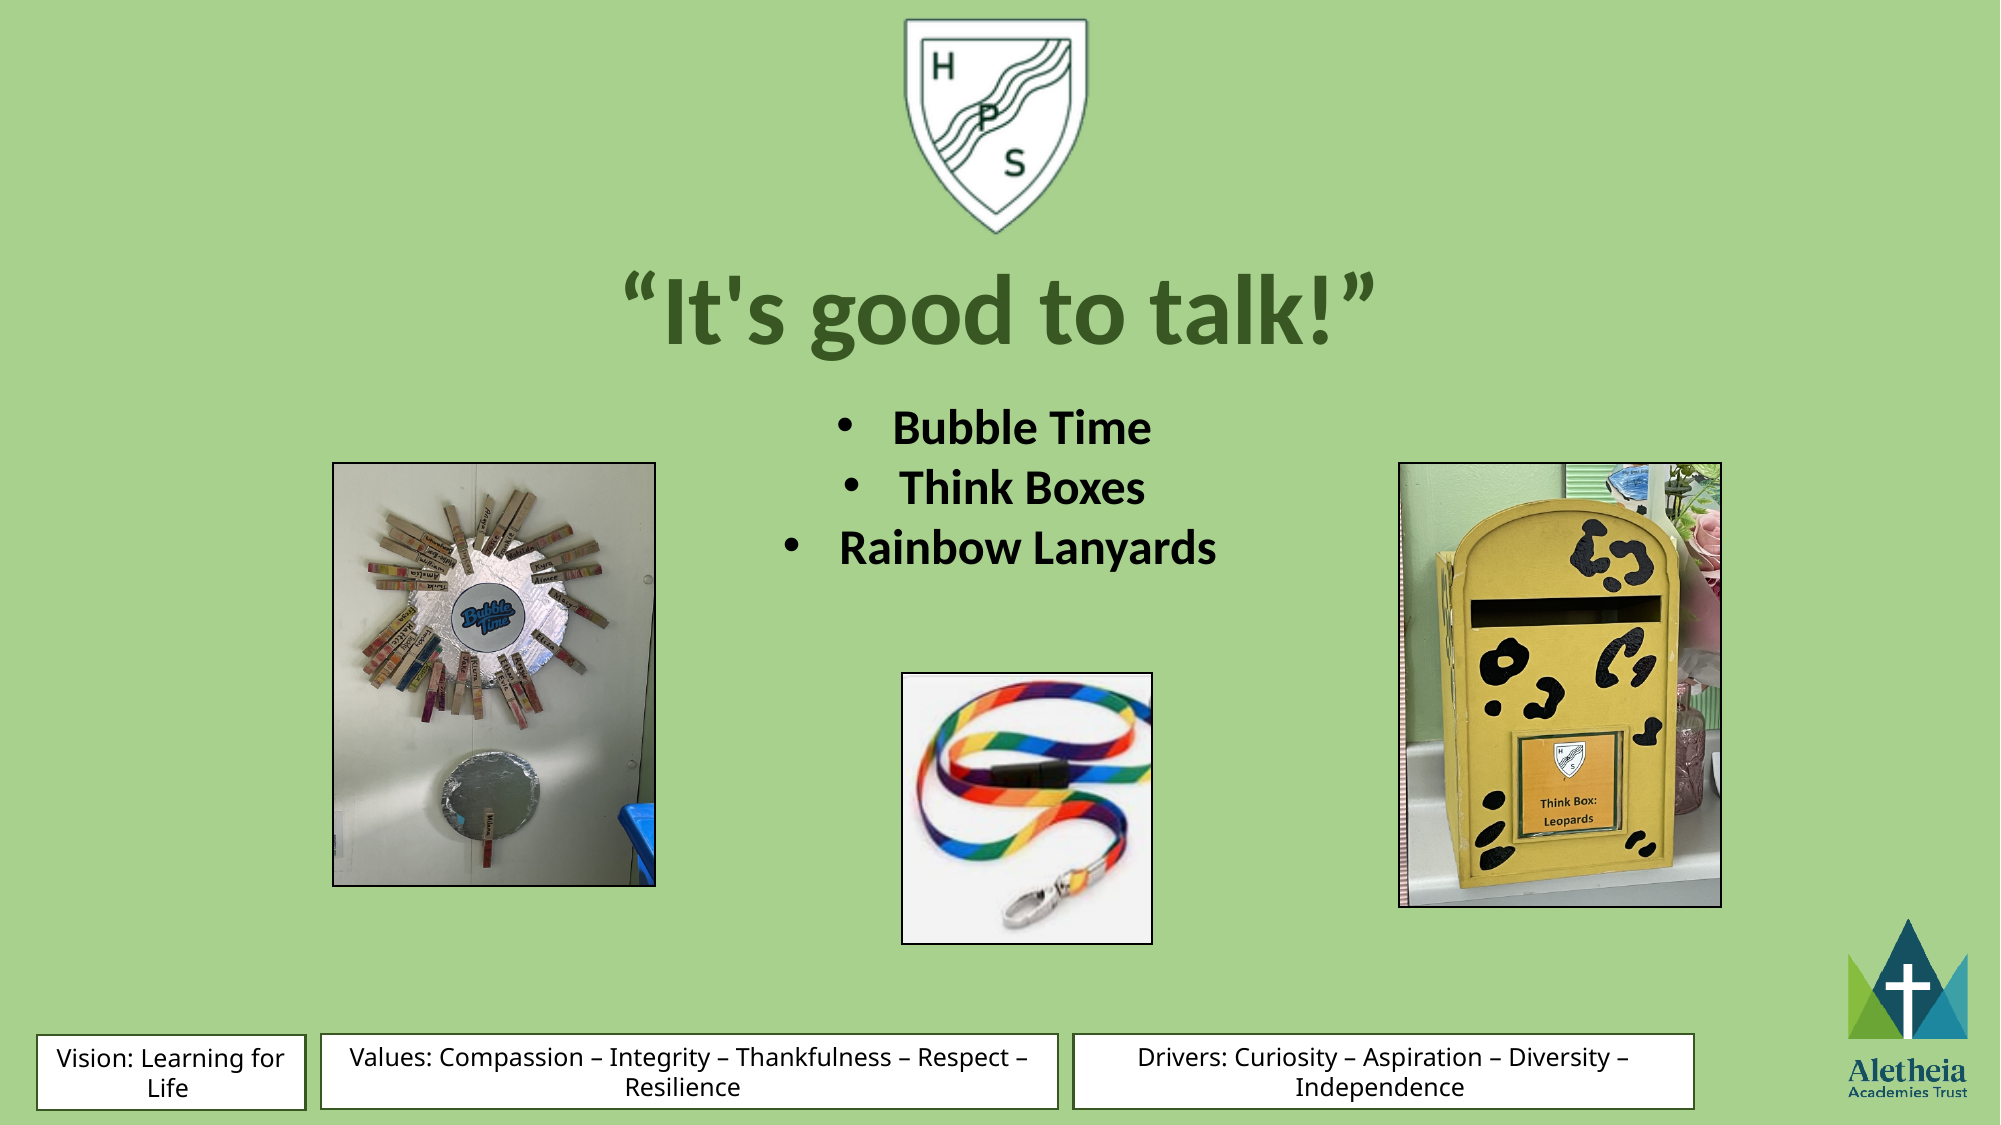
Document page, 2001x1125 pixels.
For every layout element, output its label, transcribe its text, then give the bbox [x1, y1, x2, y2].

text_box Values: Compassion – Integrity – Thankfulness – Respect – Resilience [321, 1034, 1058, 1109]
text_box “It's good to talk!” [179, 237, 1821, 372]
picture [334, 463, 654, 885]
picture [902, 674, 1152, 943]
text_box Vision: Learning for Life [36, 1035, 306, 1081]
text_box Drivers: Curiosity – Aspiration – Diversity – Independence [1074, 1034, 1694, 1109]
picture [1399, 463, 1720, 907]
picture [902, 17, 1098, 237]
text_box Bubble Time Think Boxes Rainbow Lanyards [37, 387, 1964, 582]
picture [1800, 902, 2000, 1118]
